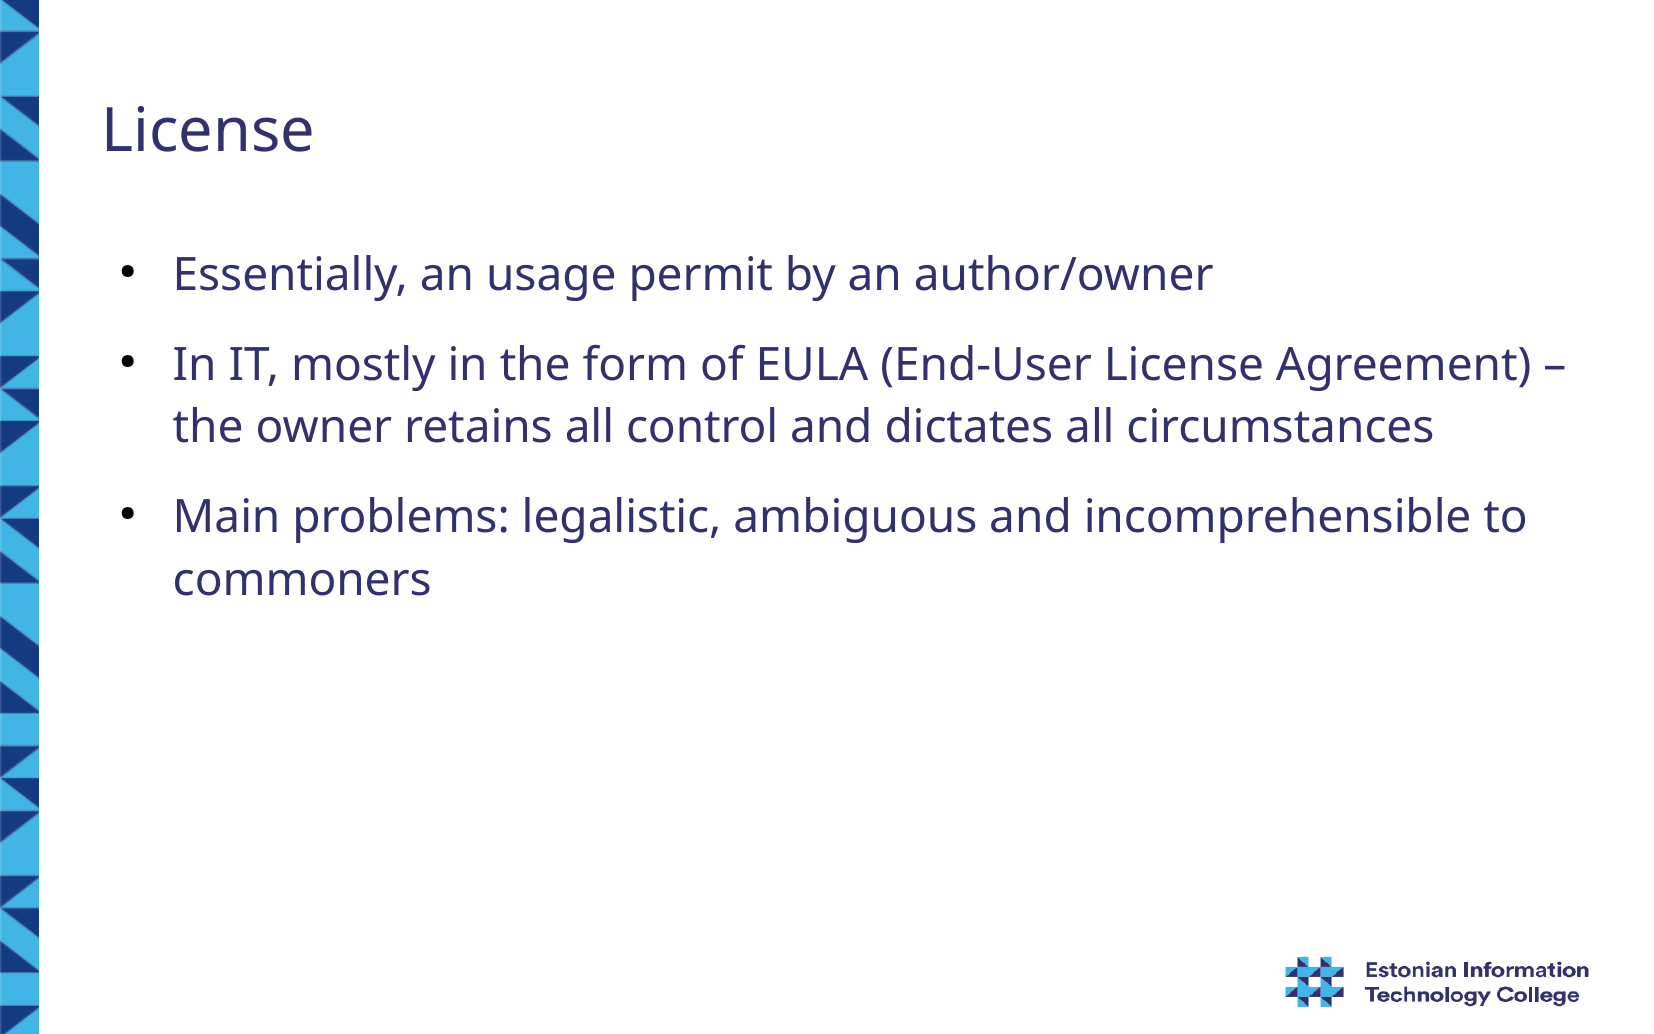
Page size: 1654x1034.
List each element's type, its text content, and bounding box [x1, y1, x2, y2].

title License [101, 41, 1224, 214]
list Essentially, an usage permit by an author/owner In IT, mostly in the form of EULA (End-User License Agreement) – the owner retains all control and dictates all circumstances Main problems: legalistic, ambiguous and incomprehensible to commoners [101, 241, 1591, 924]
